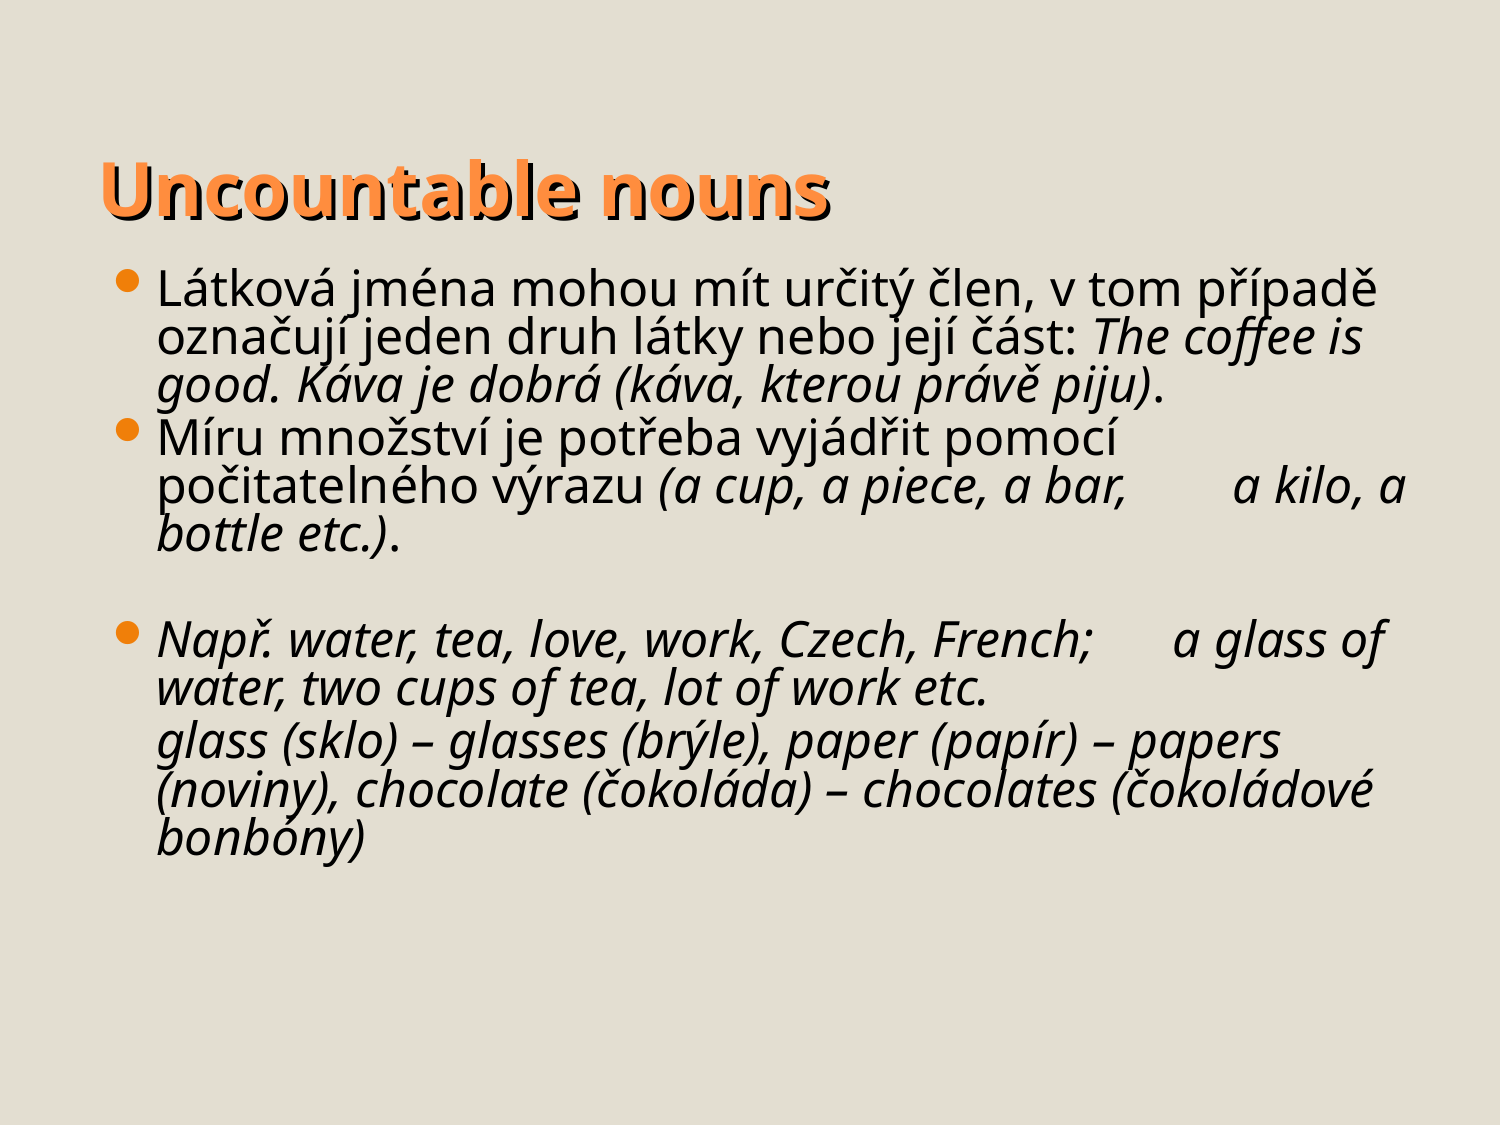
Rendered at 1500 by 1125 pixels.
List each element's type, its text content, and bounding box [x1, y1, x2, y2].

list Látková jména mohou mít určitý člen, v tom případě označují jeden druh látky nebo její část: The coffee is good. Káva je dobrá (káva, kterou právě piju). Míru množství je potřeba vyjádřit pomocí počitatelného výrazu (a cup, a piece, a bar, a kilo, a bottle etc.). Např. water, tea, love, work, Czech, French; a glass of water, two cups of tea, lot of work etc. glass (sklo) – glasses (brýle), paper (papír) – papers (noviny), chocolate (čokoláda) – chocolates (čokoládové bonbóny) [82, 253, 1426, 974]
title Uncountable nouns [82, 66, 1426, 239]
